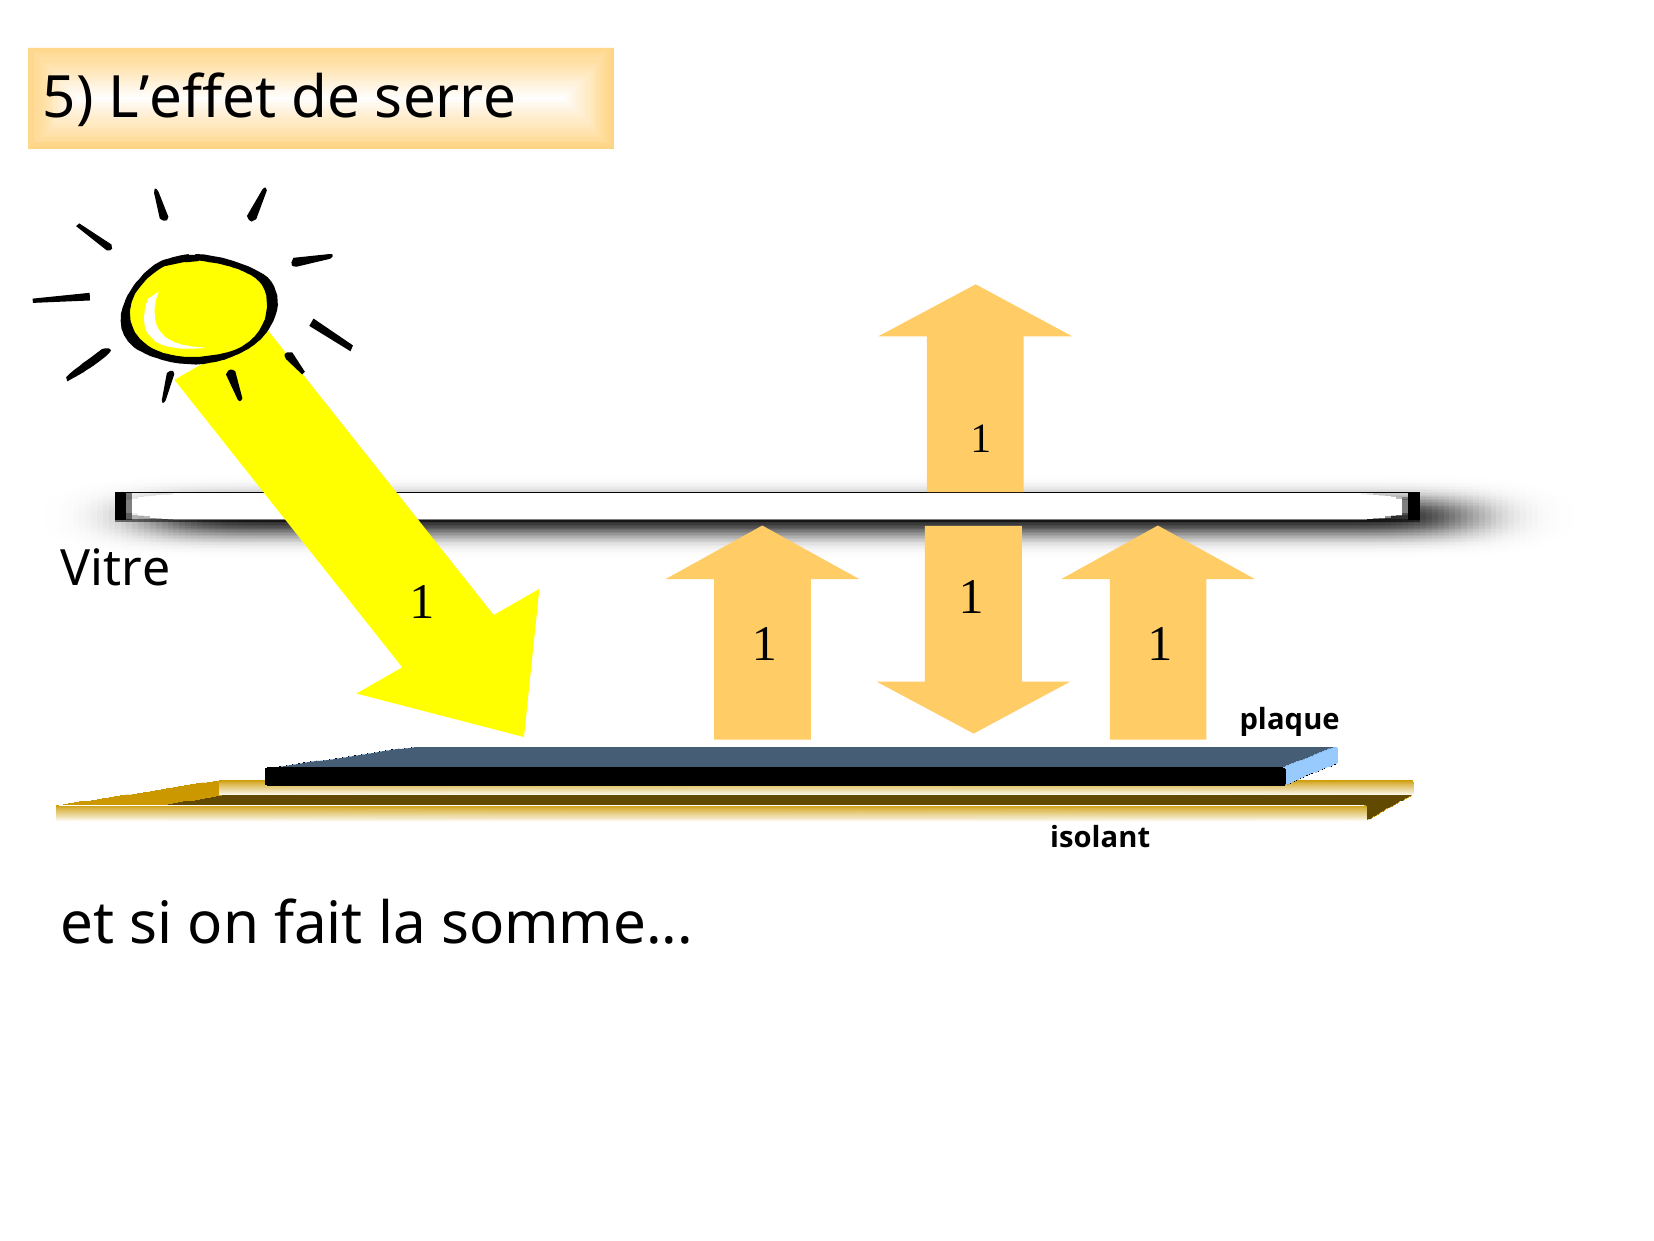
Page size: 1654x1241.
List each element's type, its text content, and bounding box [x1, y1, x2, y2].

text_box [291, 254, 333, 267]
text_box isolant [1035, 808, 1287, 873]
picture [382, 472, 1591, 564]
text_box [246, 187, 267, 222]
text_box [878, 284, 1073, 493]
text_box et si on fait la somme... [45, 873, 1597, 1190]
text_box 1 [409, 575, 445, 645]
text_box [876, 525, 1071, 734]
text_box [154, 188, 169, 221]
text_box [28, 47, 615, 149]
text_box plaque [1224, 690, 1477, 766]
picture [27, 472, 319, 564]
text_box Vitre [45, 523, 209, 566]
text_box [665, 525, 860, 740]
text_box 5) L’effet de serre [28, 48, 613, 149]
text_box [309, 318, 353, 352]
text_box [120, 254, 540, 738]
picture [44, 737, 1429, 832]
text_box 1 [1147, 616, 1183, 687]
text_box 1 [958, 569, 1034, 640]
text_box 1 [751, 616, 787, 687]
text_box [76, 223, 113, 251]
text_box 1 [970, 416, 1046, 474]
text_box [32, 292, 91, 303]
text_box [1061, 525, 1255, 740]
text_box [66, 348, 112, 382]
